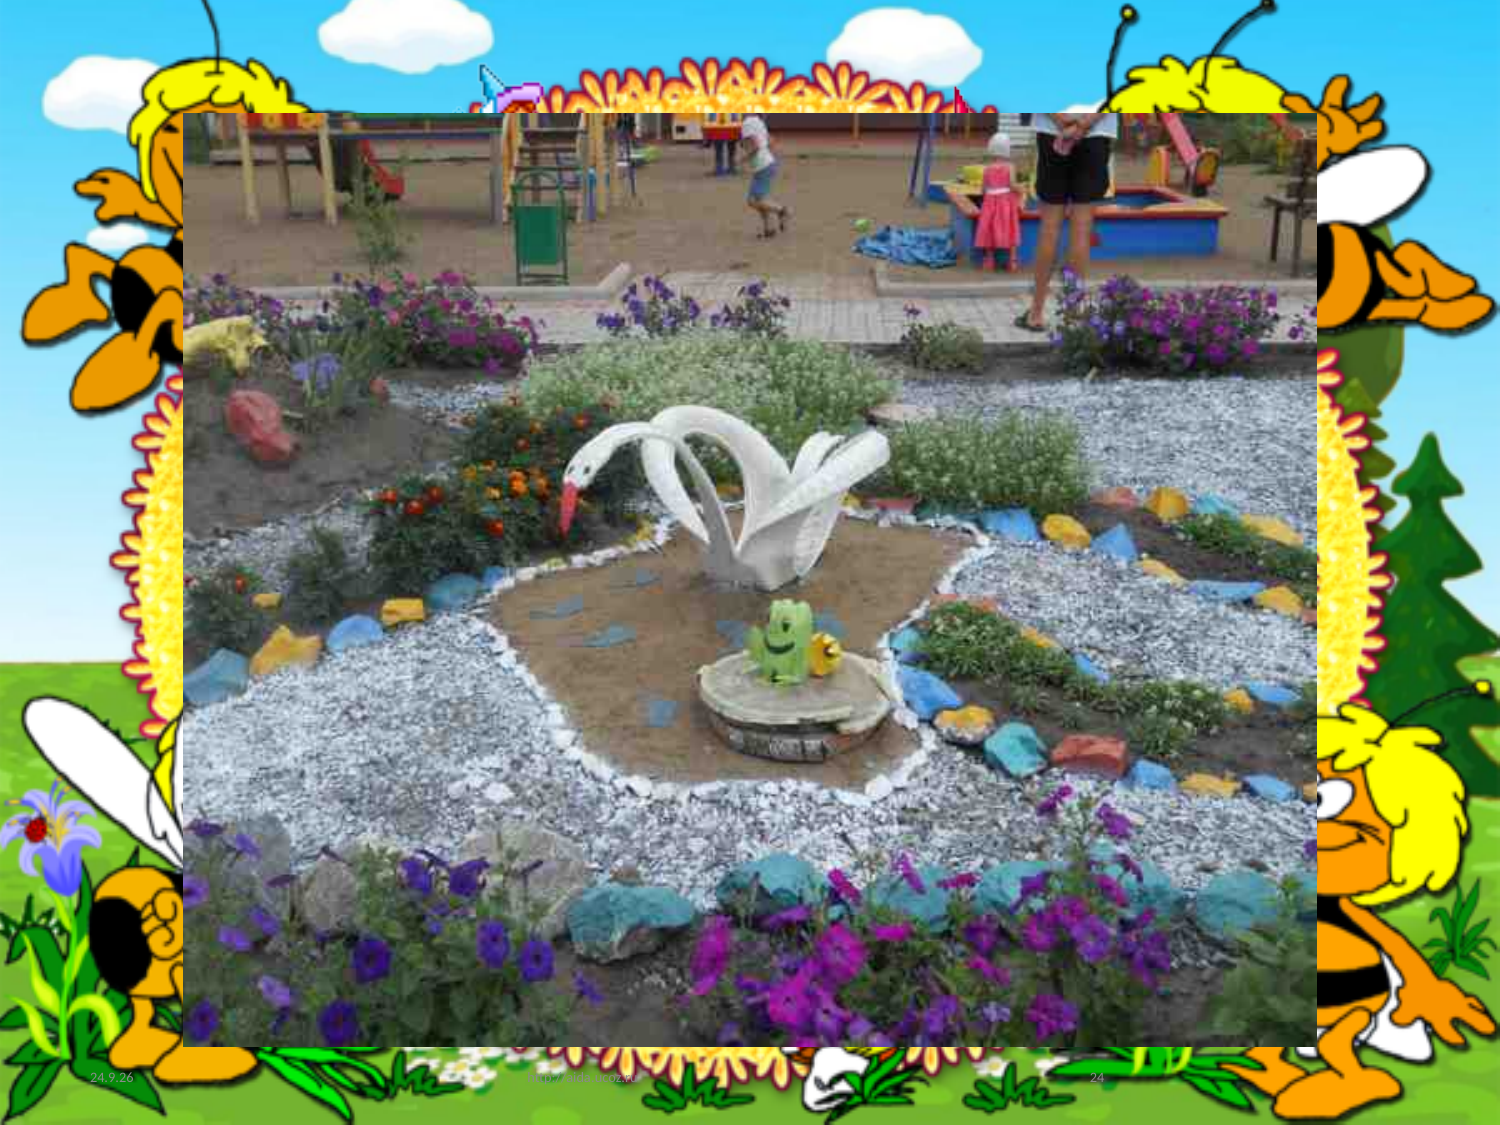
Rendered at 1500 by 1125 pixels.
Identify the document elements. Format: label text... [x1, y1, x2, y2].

picture [0, 0, 1500, 1125]
footer http://aida.ucoz.ru [512, 1047, 988, 1103]
slide_number <номер> [1074, 1042, 1425, 1103]
slide_number 21.8.15 [75, 1042, 425, 1103]
